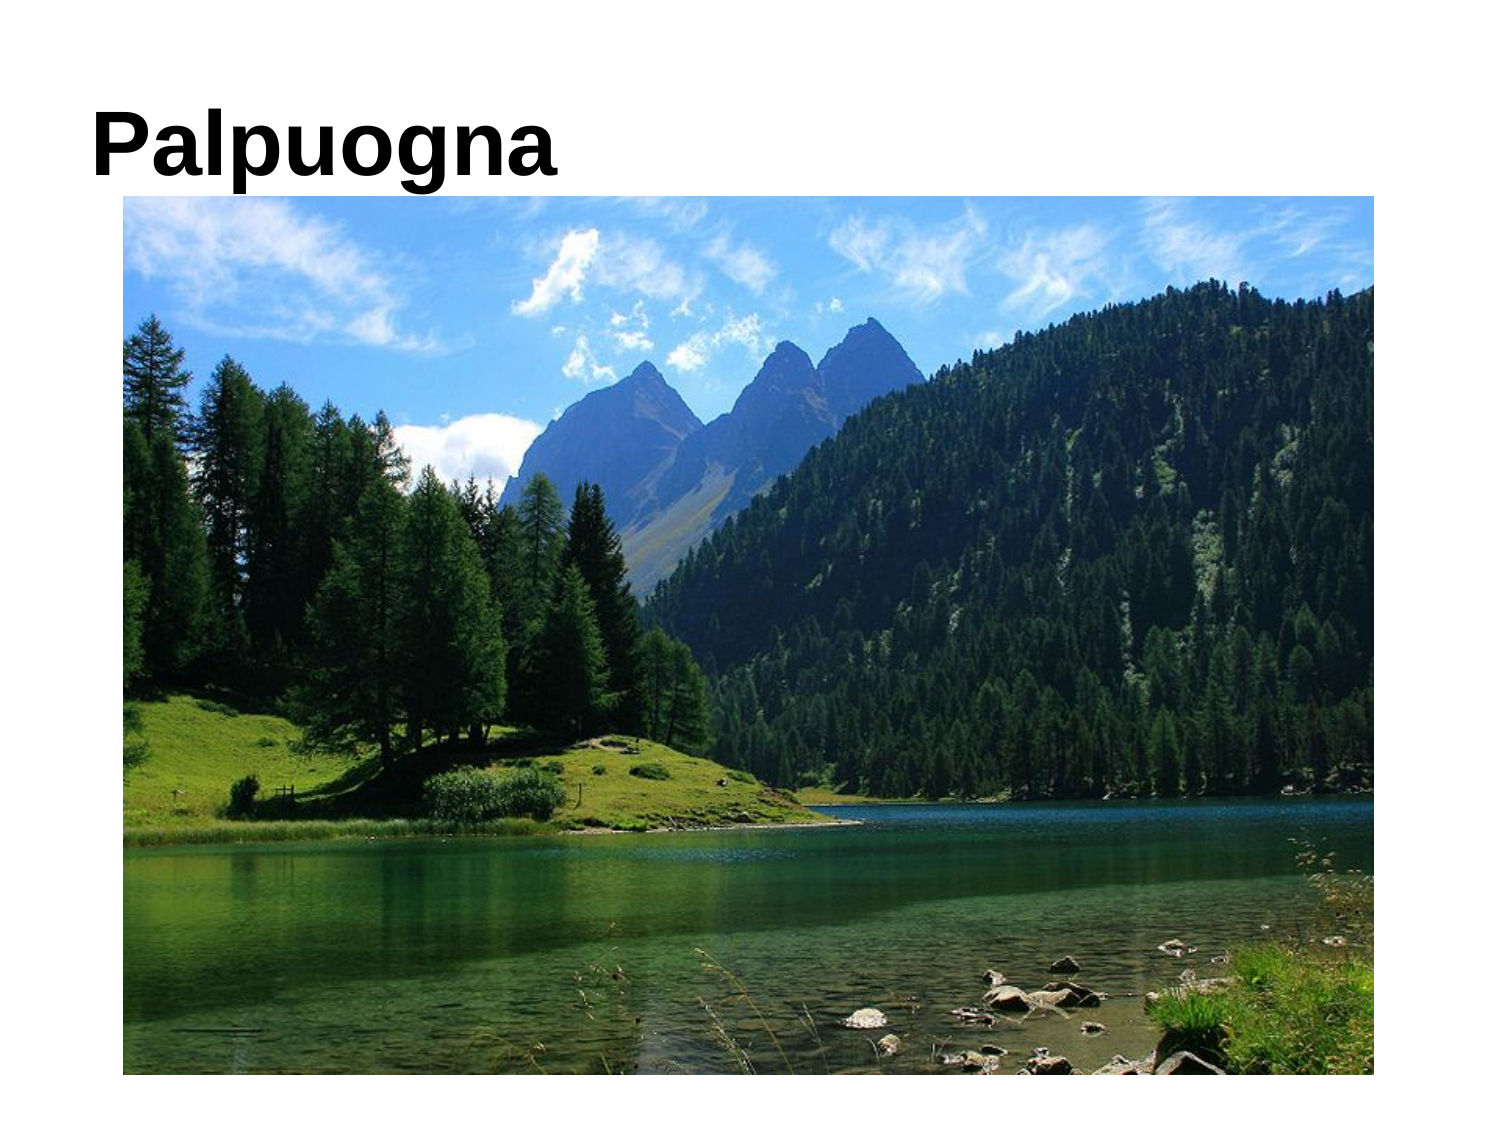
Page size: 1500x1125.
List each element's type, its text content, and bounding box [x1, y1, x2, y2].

picture [123, 233, 1374, 1075]
title Palpuogna [75, 45, 1426, 233]
